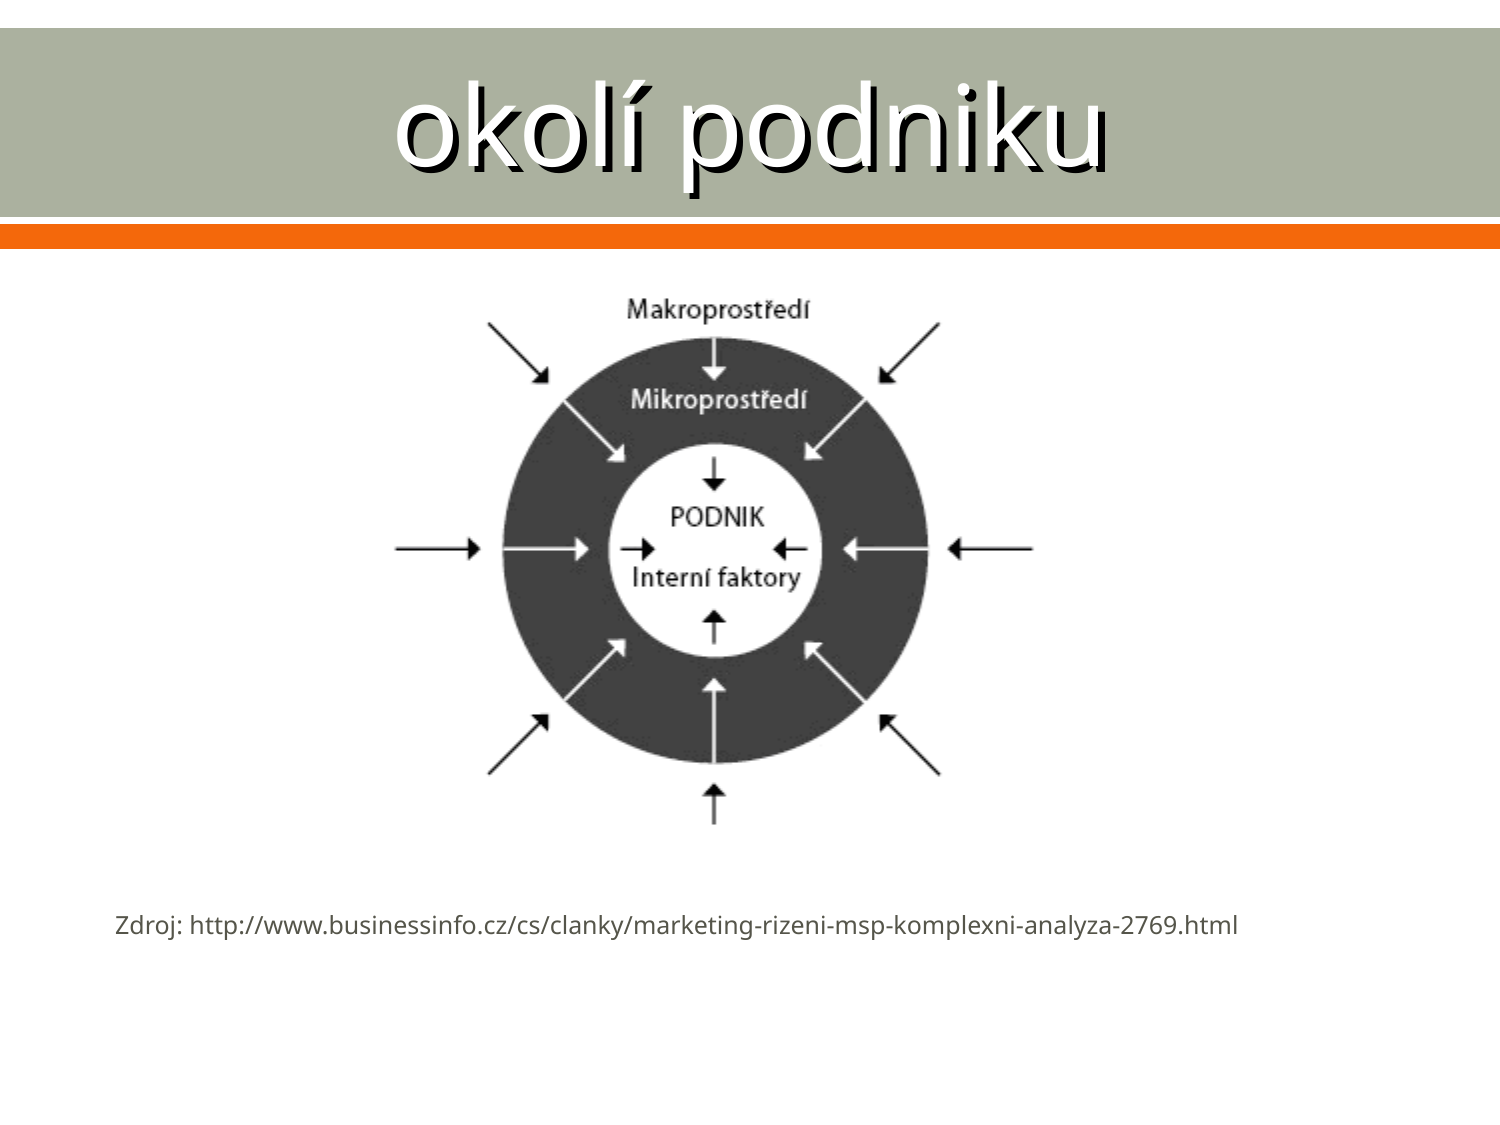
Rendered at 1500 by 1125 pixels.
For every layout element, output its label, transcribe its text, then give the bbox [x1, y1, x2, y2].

list Zdroj: http://www.businessinfo.cz/cs/clanky/marketing-rizeni-msp-komplexni-analyza-2769.html [100, 255, 1451, 998]
picture [171, 255, 1278, 857]
title okolí podniku [75, 29, 1426, 213]
